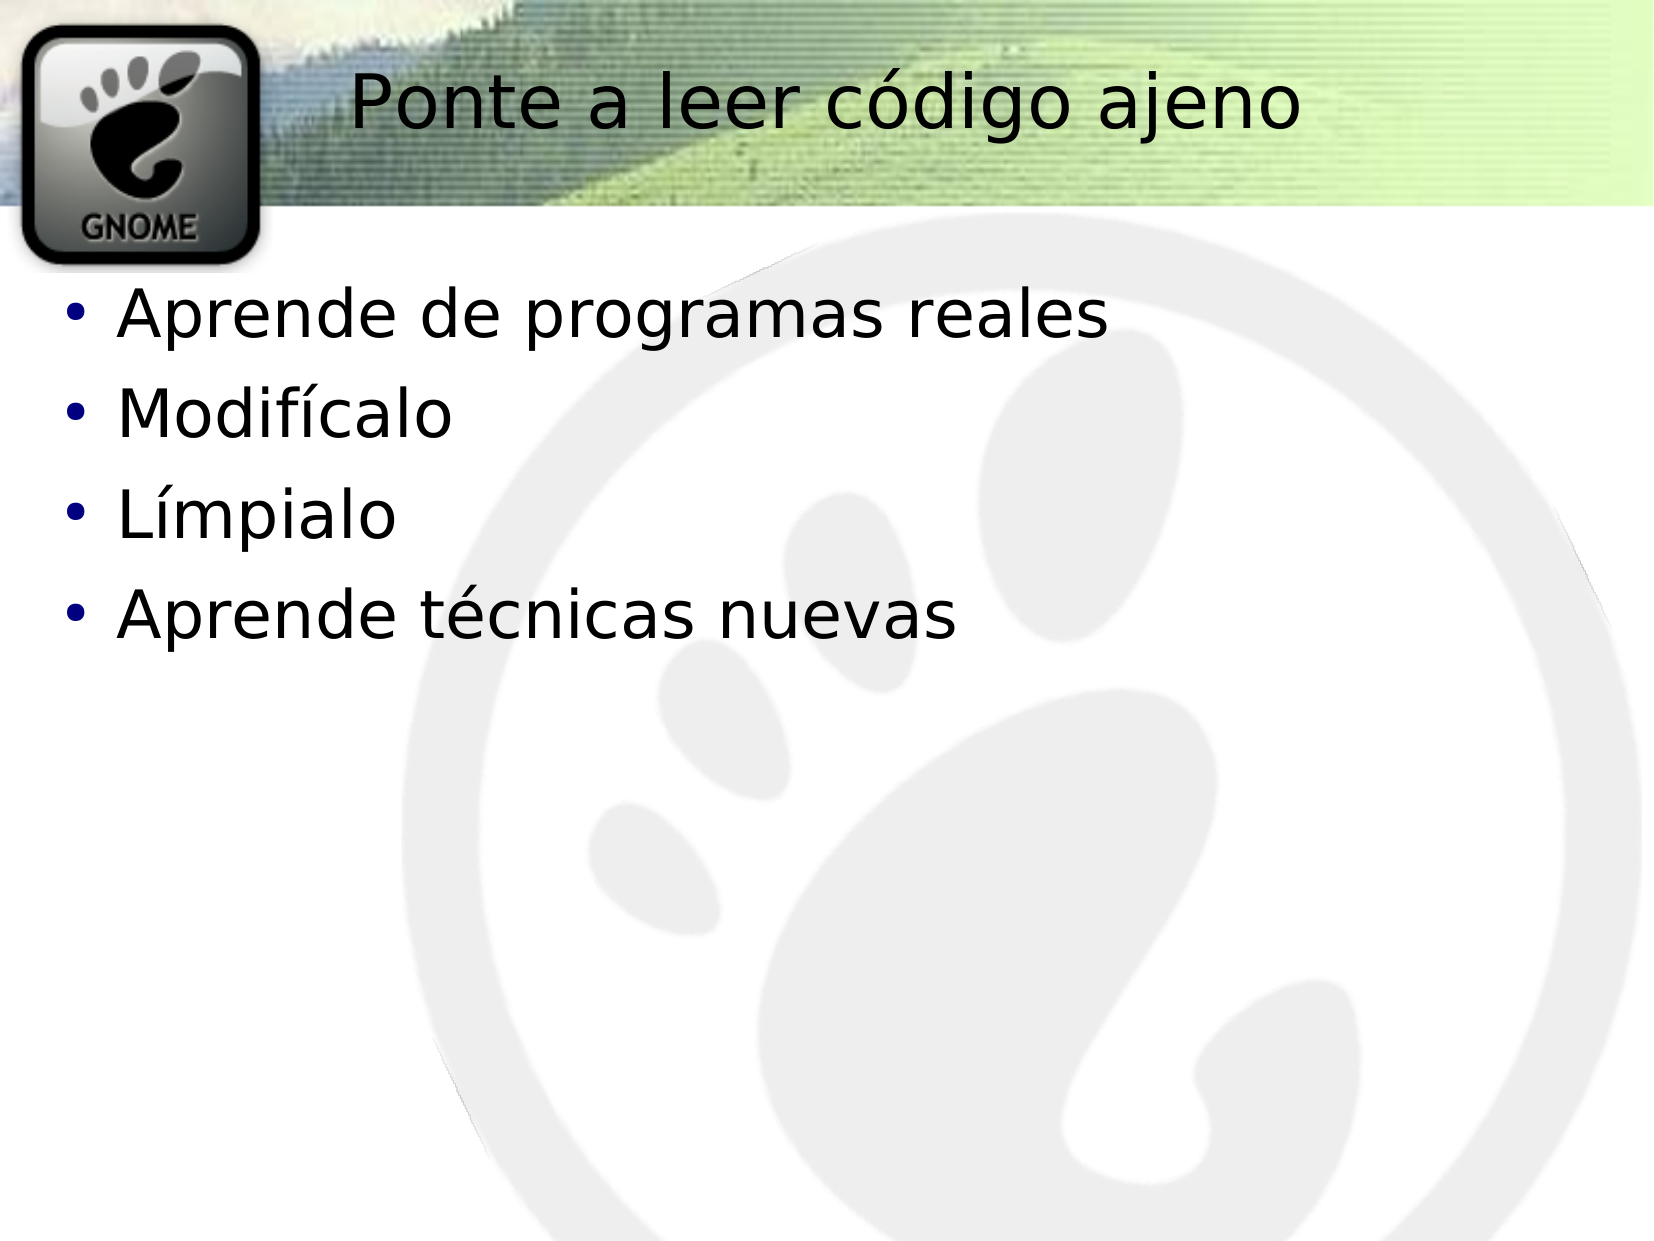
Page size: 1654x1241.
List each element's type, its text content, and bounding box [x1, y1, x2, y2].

list Aprende de programas reales Modifícalo Límpialo Aprende técnicas nuevas [29, 280, 1595, 1240]
title Ponte a leer código ajeno [0, 0, 1653, 207]
picture [0, 0, 1654, 1241]
